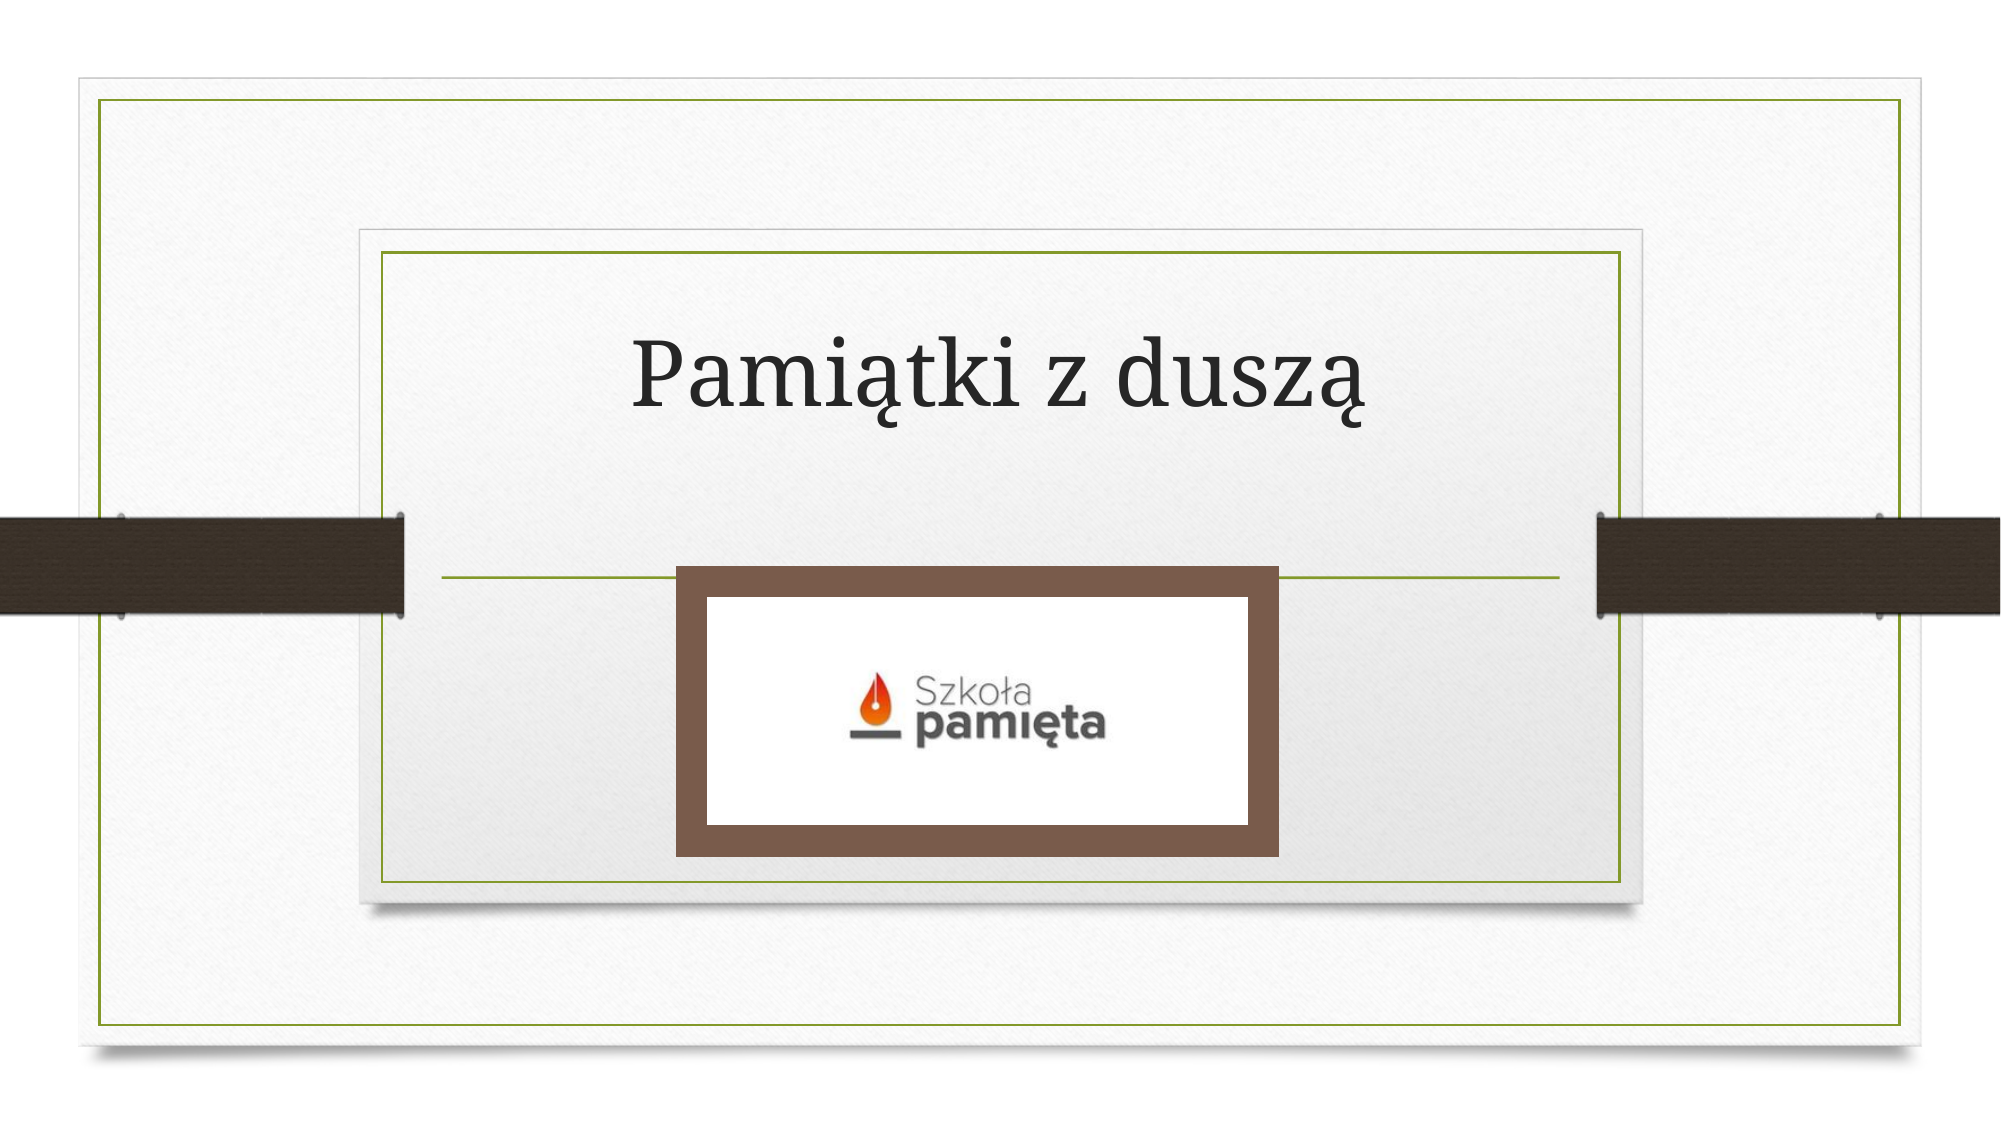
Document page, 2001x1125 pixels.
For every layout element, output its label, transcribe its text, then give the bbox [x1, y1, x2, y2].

picture [706, 597, 1249, 826]
title Pamiątki z duszą [441, 306, 1560, 556]
